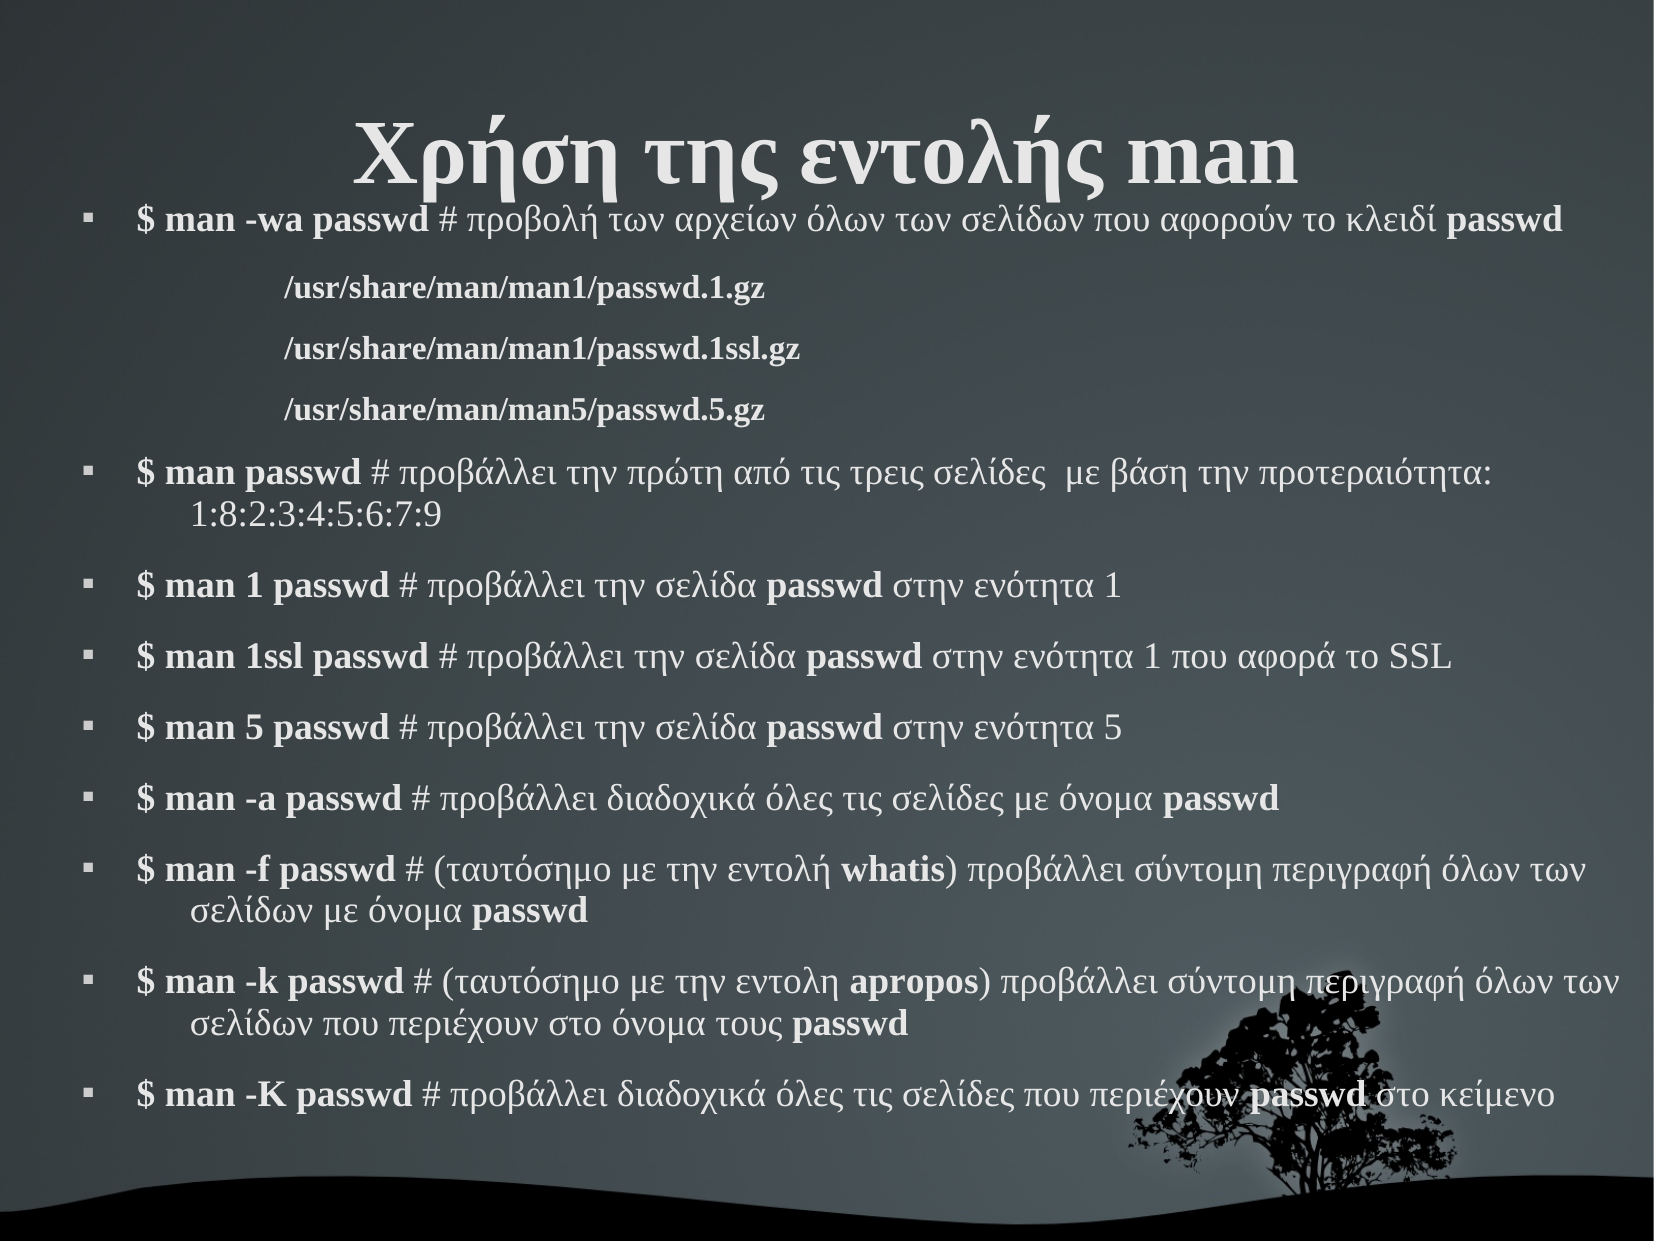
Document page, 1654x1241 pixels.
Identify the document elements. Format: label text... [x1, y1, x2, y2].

title Χρήση της εντολής man [82, 49, 1571, 198]
list $ man -wa passwd # προβολή των αρχείων όλων των σελίδων που αφορούν το κλειδί passwd /usr/share/man/man1/passwd.1.gz /usr/share/man/man1/passwd.1ssl.gz /usr/share/man/man5/passwd.5.gz $ man passwd # προβάλλει την πρώτη από τις τρεις σελίδες με βάση την προτεραιότητα: 1:8:2:3:4:5:6:7:9 $ man 1 passwd # προβάλλει την σελίδα passwd στην ενότητα 1 $ man 1ssl passwd # προβάλλει την σελίδα passwd στην ενότητα 1 που αφορά το SSL $ man 5 passwd # προβάλλει την σελίδα passwd στην ενότητα 5 $ man -a passwd # προβάλλει διαδοχικά όλες τις σελίδες με όνομα passwd $ man -f passwd # (ταυτόσημο με την εντολή whatis) προβάλλει σύντομη περιγραφή όλων των σελίδων με όνομα passwd $ man -k passwd # (ταυτόσημο με την εντολη apropos) προβάλλει σύντομη περιγραφή όλων των σελίδων που περιέχουν στο όνομα τους passwd $ man -K passwd # προβάλλει διαδοχικά όλες τις σελίδες που περιέχουν passwd στο κείμενο [48, 198, 1623, 1241]
picture [0, 0, 1654, 1241]
